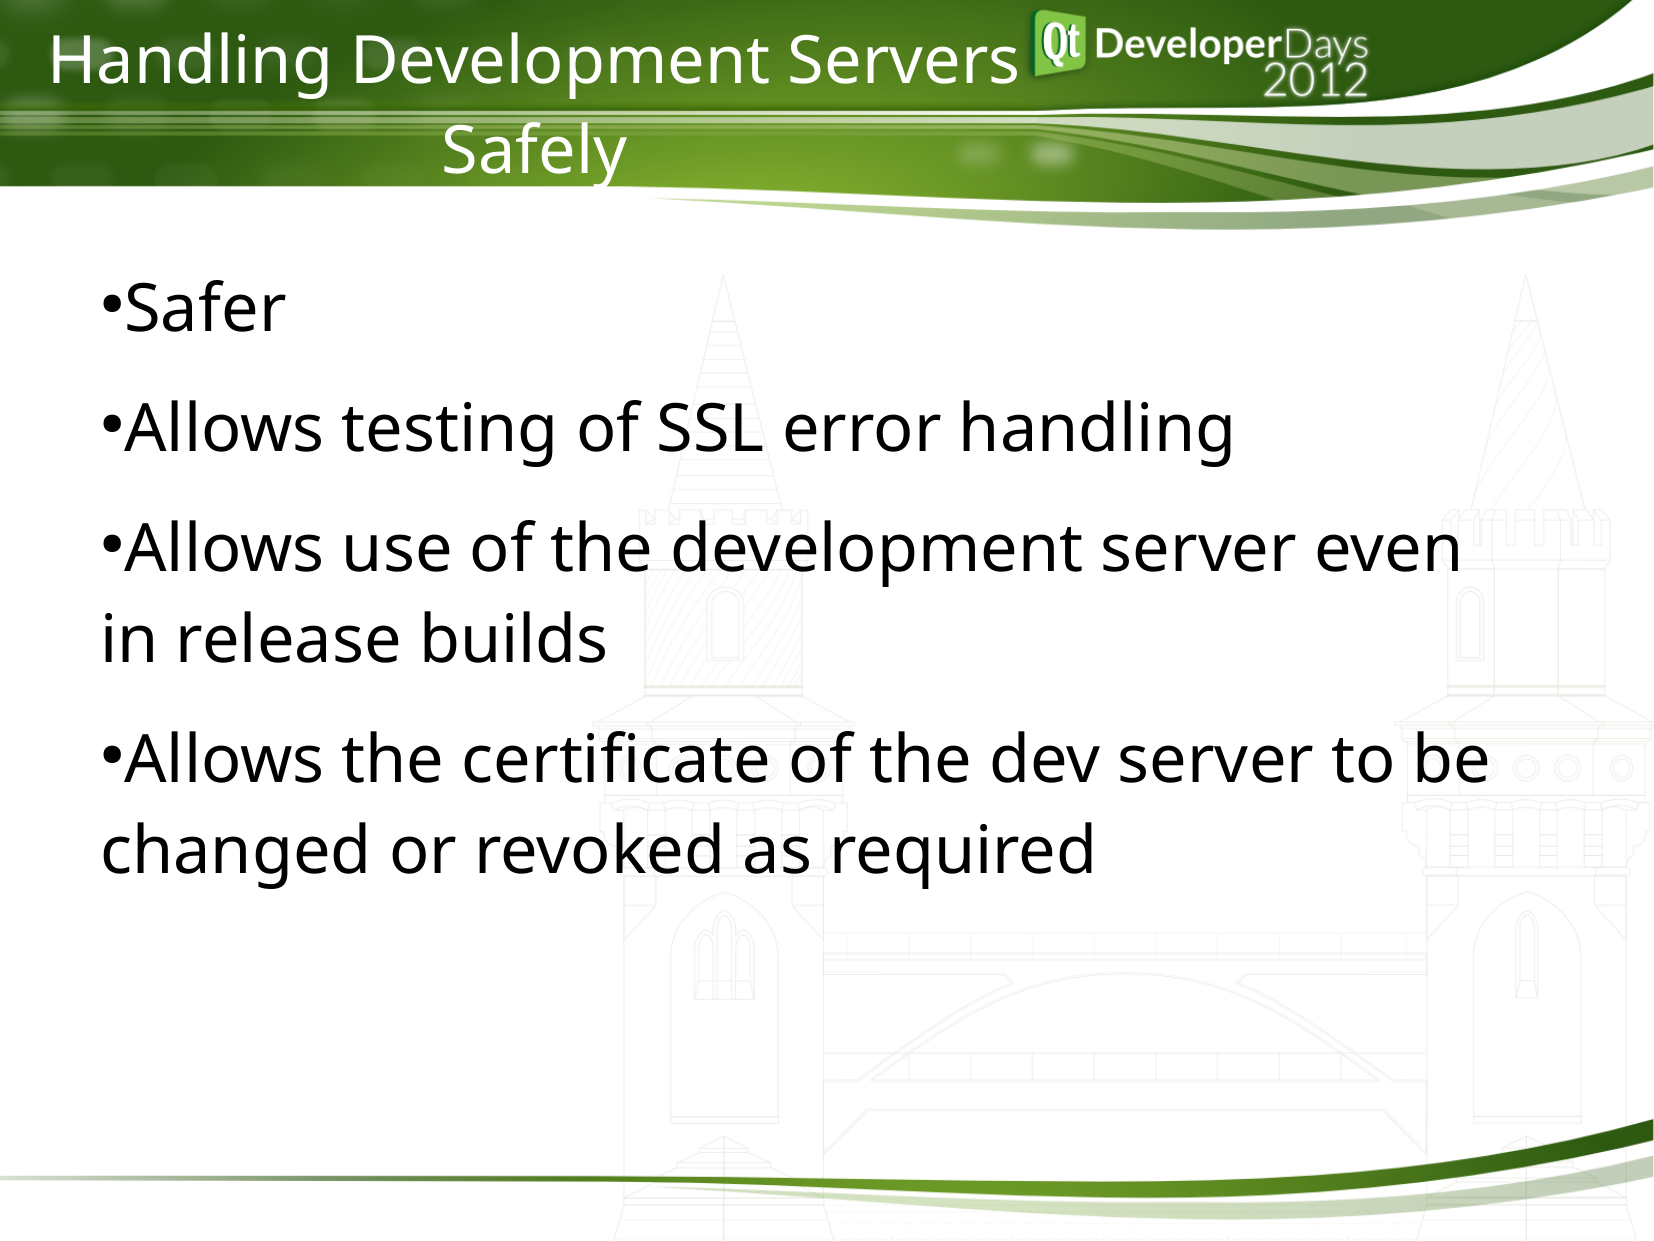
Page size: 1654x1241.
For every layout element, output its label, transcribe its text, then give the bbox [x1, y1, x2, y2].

picture [0, 0, 1654, 1241]
list Safer Allows testing of SSL error handling Allows use of the development server even in release builds Allows the certificate of the dev server to be changed or revoked as required [82, 259, 1538, 1079]
title Handling Development Servers Safely [47, 11, 1028, 178]
